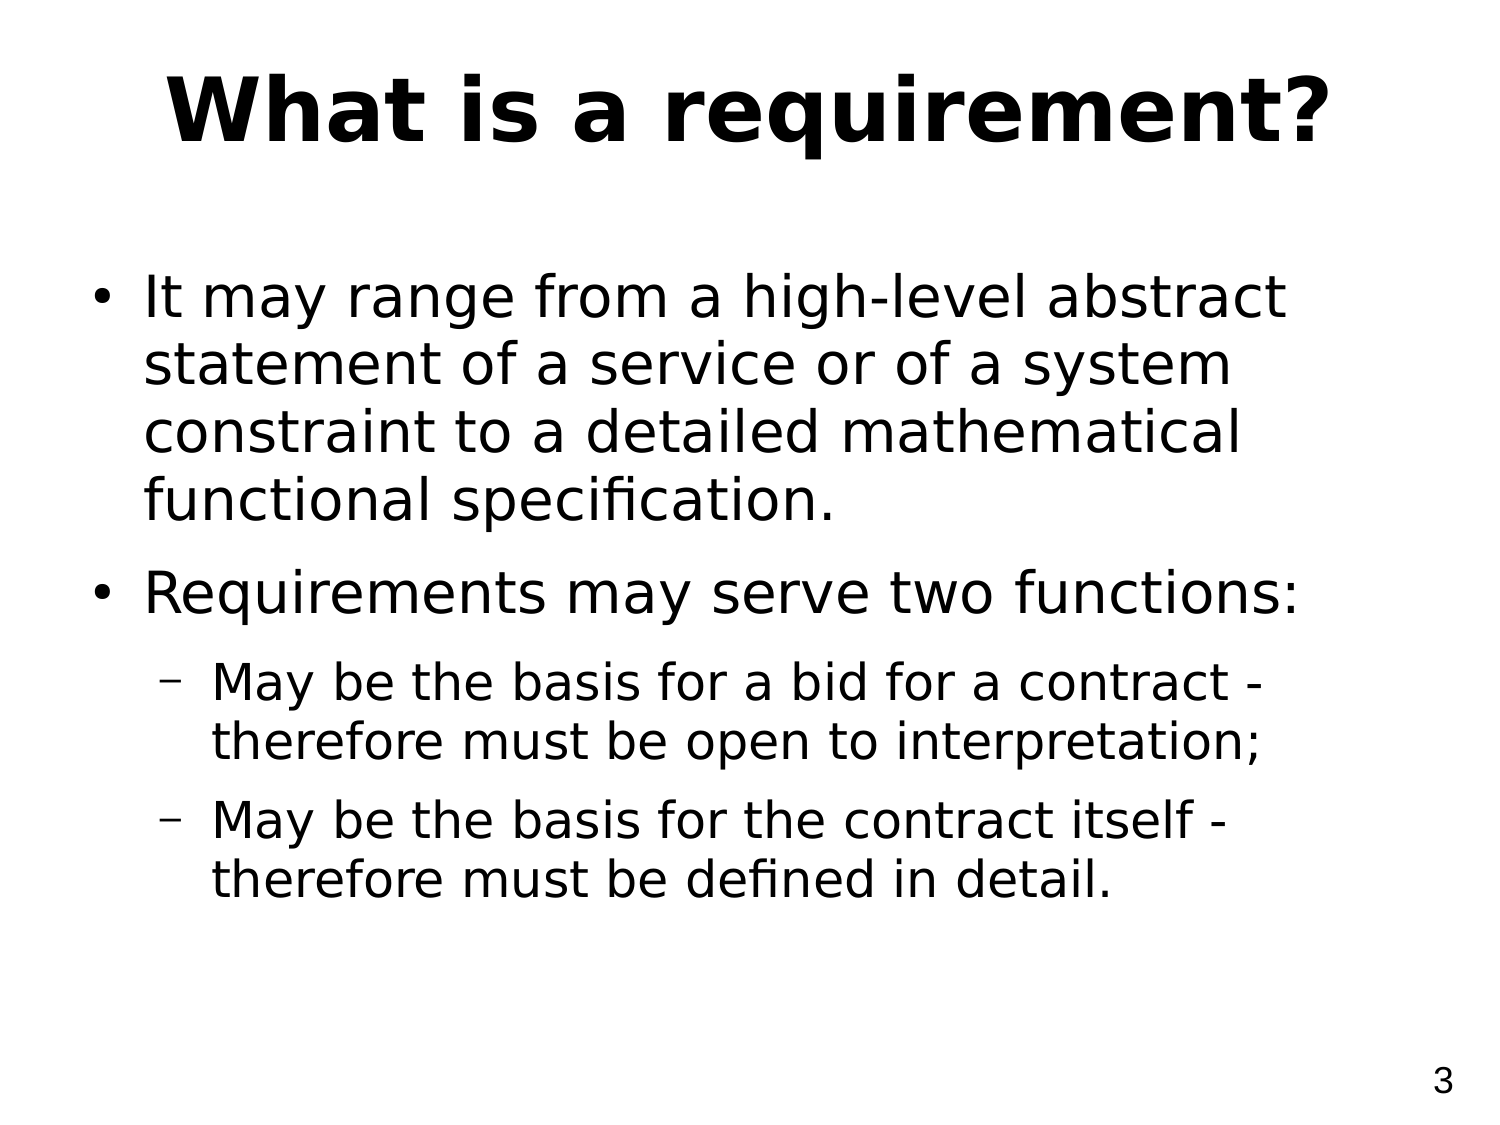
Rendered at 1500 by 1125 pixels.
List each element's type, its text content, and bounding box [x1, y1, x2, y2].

title What is a requirement? [75, 44, 1425, 177]
list It may range from a high-level abstract statement of a service or of a system constraint to a detailed mathematical functional specification. Requirements may serve two functions: May be the basis for a bid for a contract - therefore must be open to interpretation; May be the basis for the contract itself - therefore must be defined in detail. [75, 263, 1425, 916]
